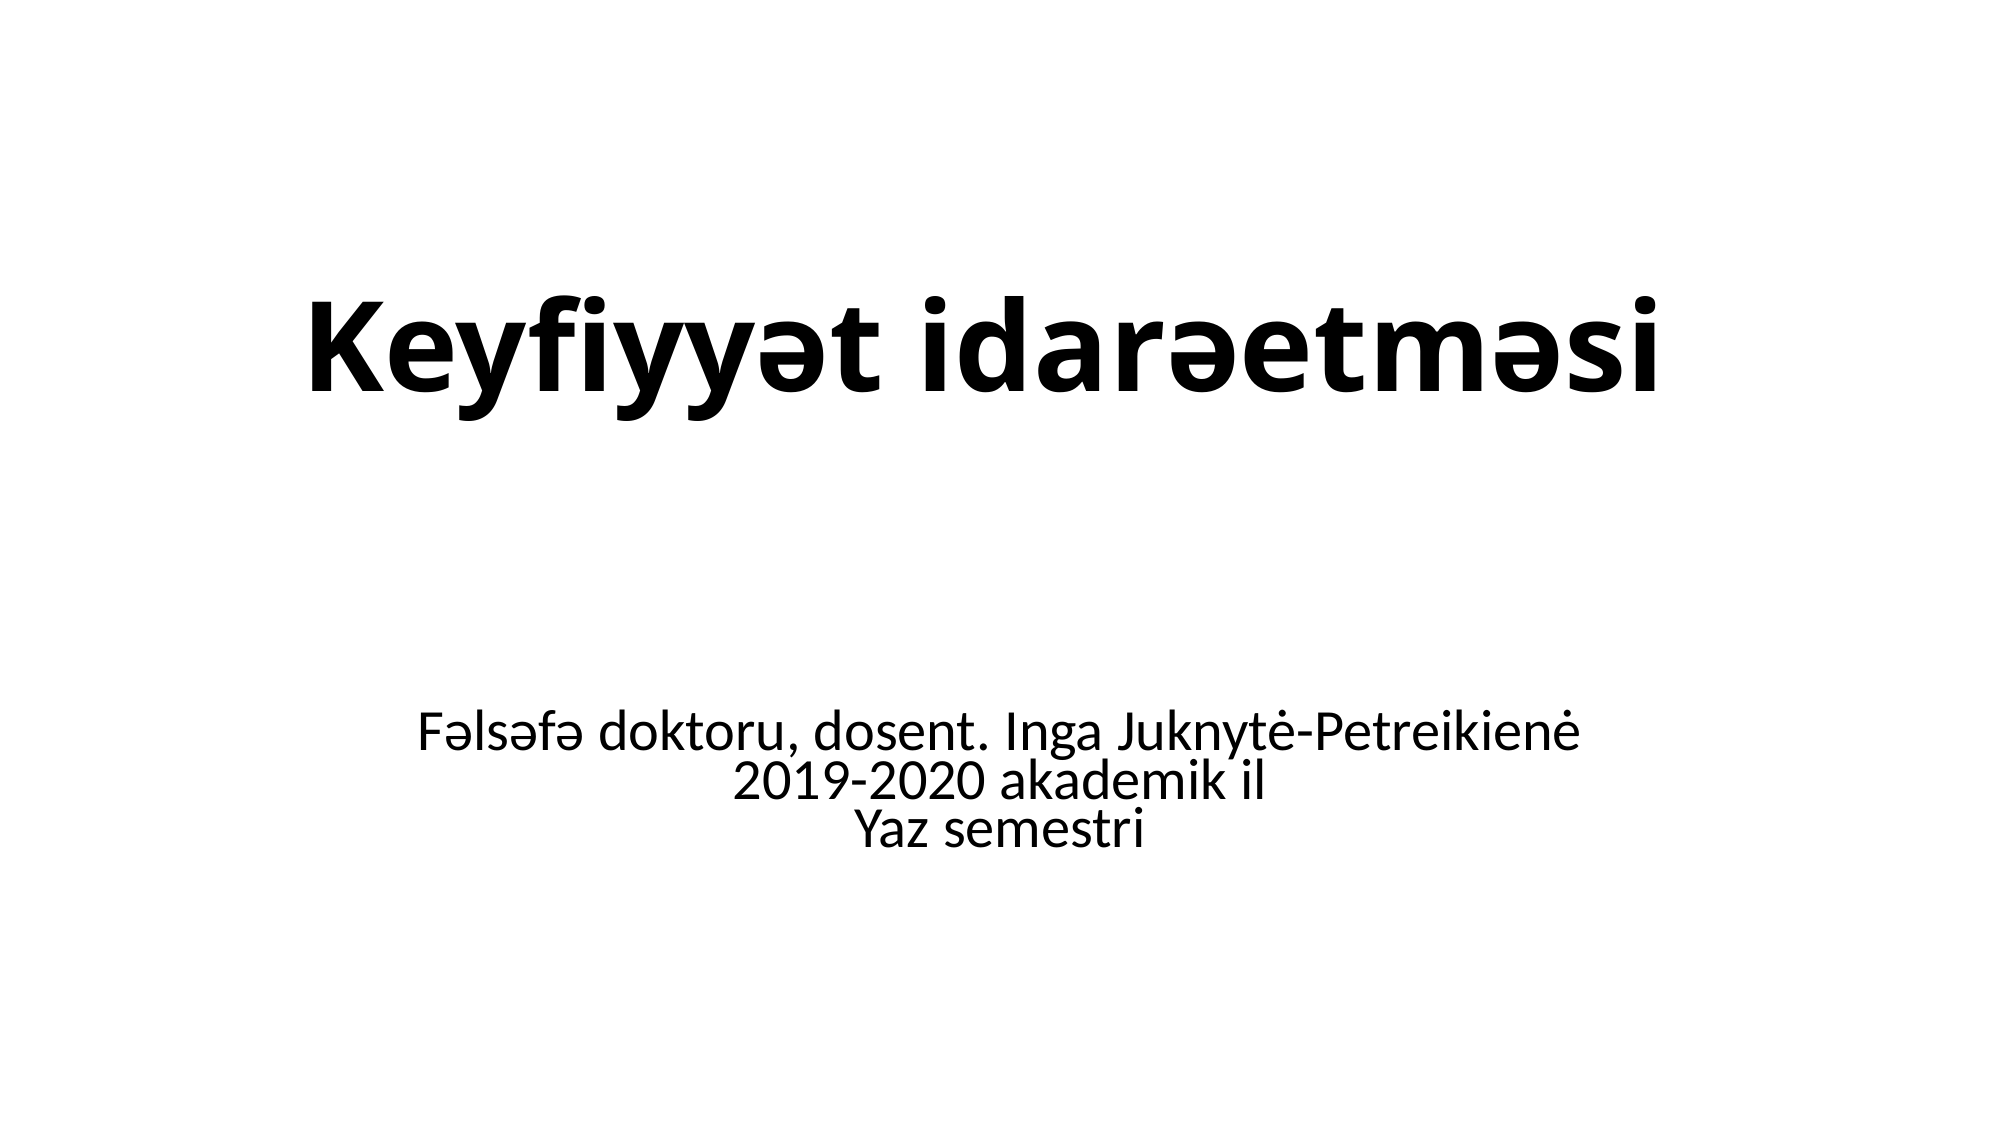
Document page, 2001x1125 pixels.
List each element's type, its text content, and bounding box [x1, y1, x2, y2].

title Keyfiyyət idarəetməsi [249, 184, 1750, 576]
subtitle Fəlsəfə doktoru, dosent. Inga Juknytė-Petreikienė 2019-2020 akademik il Yaz semestri [249, 590, 1750, 863]
